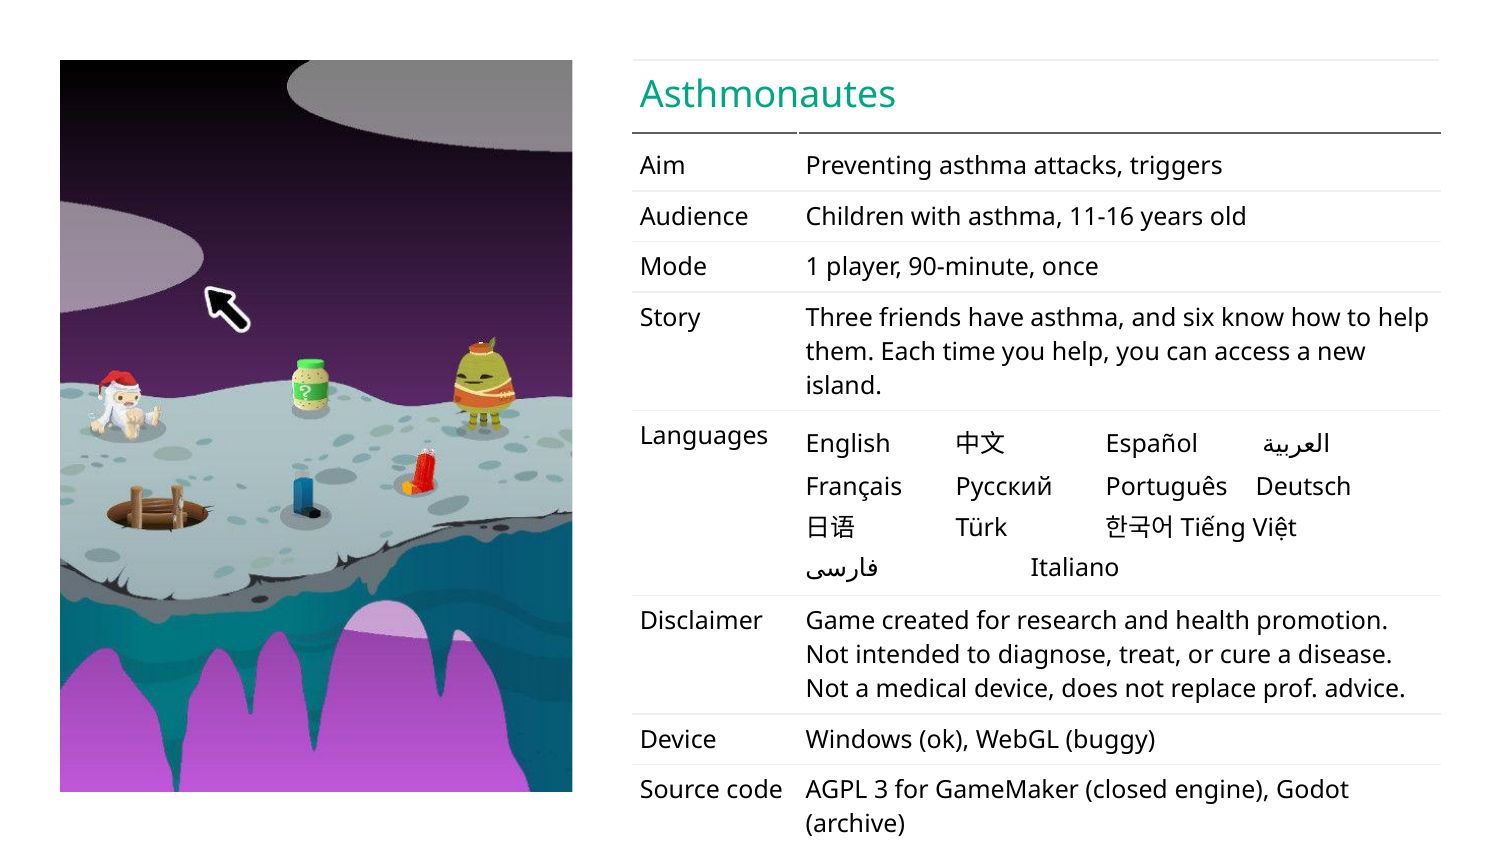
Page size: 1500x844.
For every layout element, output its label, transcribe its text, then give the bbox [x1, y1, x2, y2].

table_cell Windows (ok), WebGL (buggy) [799, 715, 1439, 764]
table_header Asthmonautes [633, 61, 1439, 132]
table_cell Aim [633, 134, 797, 190]
table_cell Disclaimer [633, 596, 797, 713]
table_cell Three friends have asthma, and six know how to help them. Each time you help, you can access a new island. [799, 293, 1439, 410]
table_cell Preventing asthma attacks, triggers [799, 134, 1439, 190]
table_cell Device [633, 715, 797, 764]
table_cell English 中文 Español العربية Français Pусский Português Deutsch 日语 Türk 한국어 Tiếng Việt فارسی Italiano [799, 411, 1439, 595]
table_cell Children with asthma, 11-16 years old [799, 192, 1439, 241]
table_cell 1 player, 90-minute, once [799, 242, 1439, 291]
table_cell Game created for research and health promotion. Not intended to diagnose, treat, or cure a disease. Not a medical device, does not replace prof. advice. [799, 596, 1439, 713]
table_cell Mode [633, 242, 797, 291]
table_cell Audience [633, 192, 797, 241]
table_cell AGPL 3 for GameMaker (closed engine), Godot (archive) [799, 765, 1439, 844]
table_cell Languages [633, 411, 797, 595]
table_cell Story [633, 293, 797, 410]
table_cell Source code [633, 765, 797, 844]
picture [60, 60, 573, 792]
